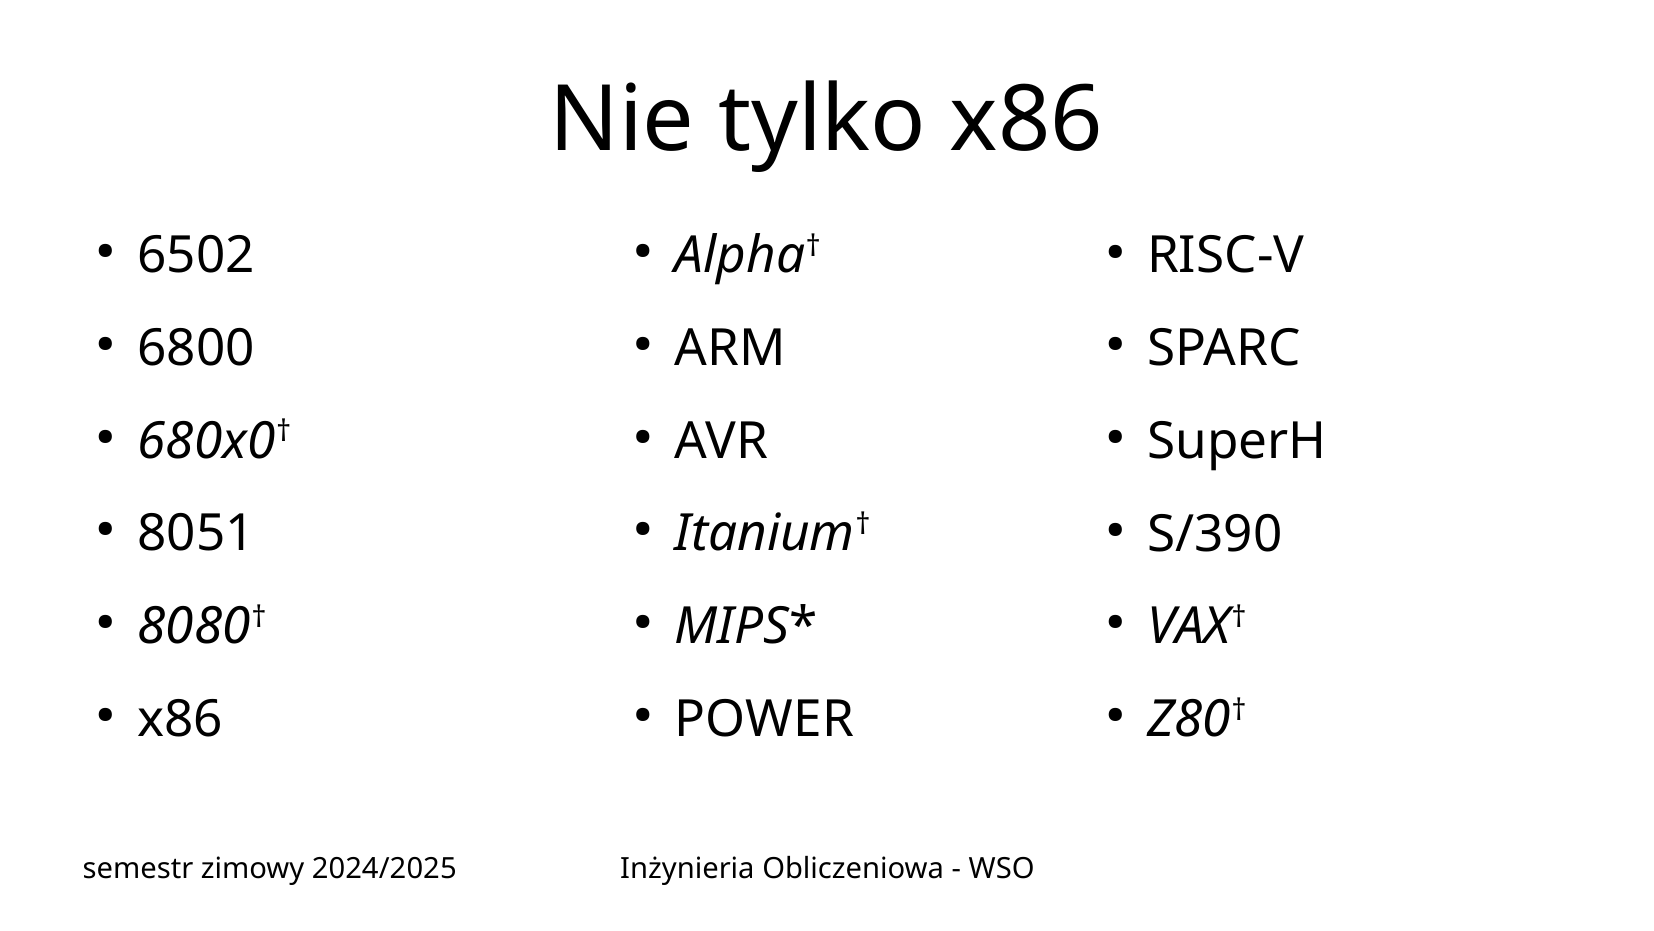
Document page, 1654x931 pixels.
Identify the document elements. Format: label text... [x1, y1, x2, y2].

list Alpha† ARM AVR Itanium† MIPS* POWER [620, 217, 1034, 758]
list RISC-V SPARC SuperH S/390 VAX† Z80† [1092, 217, 1506, 758]
title Nie tylko x86 [82, 37, 1571, 193]
list 6502 6800 680x0† 8051 8080† x86 [82, 217, 591, 758]
